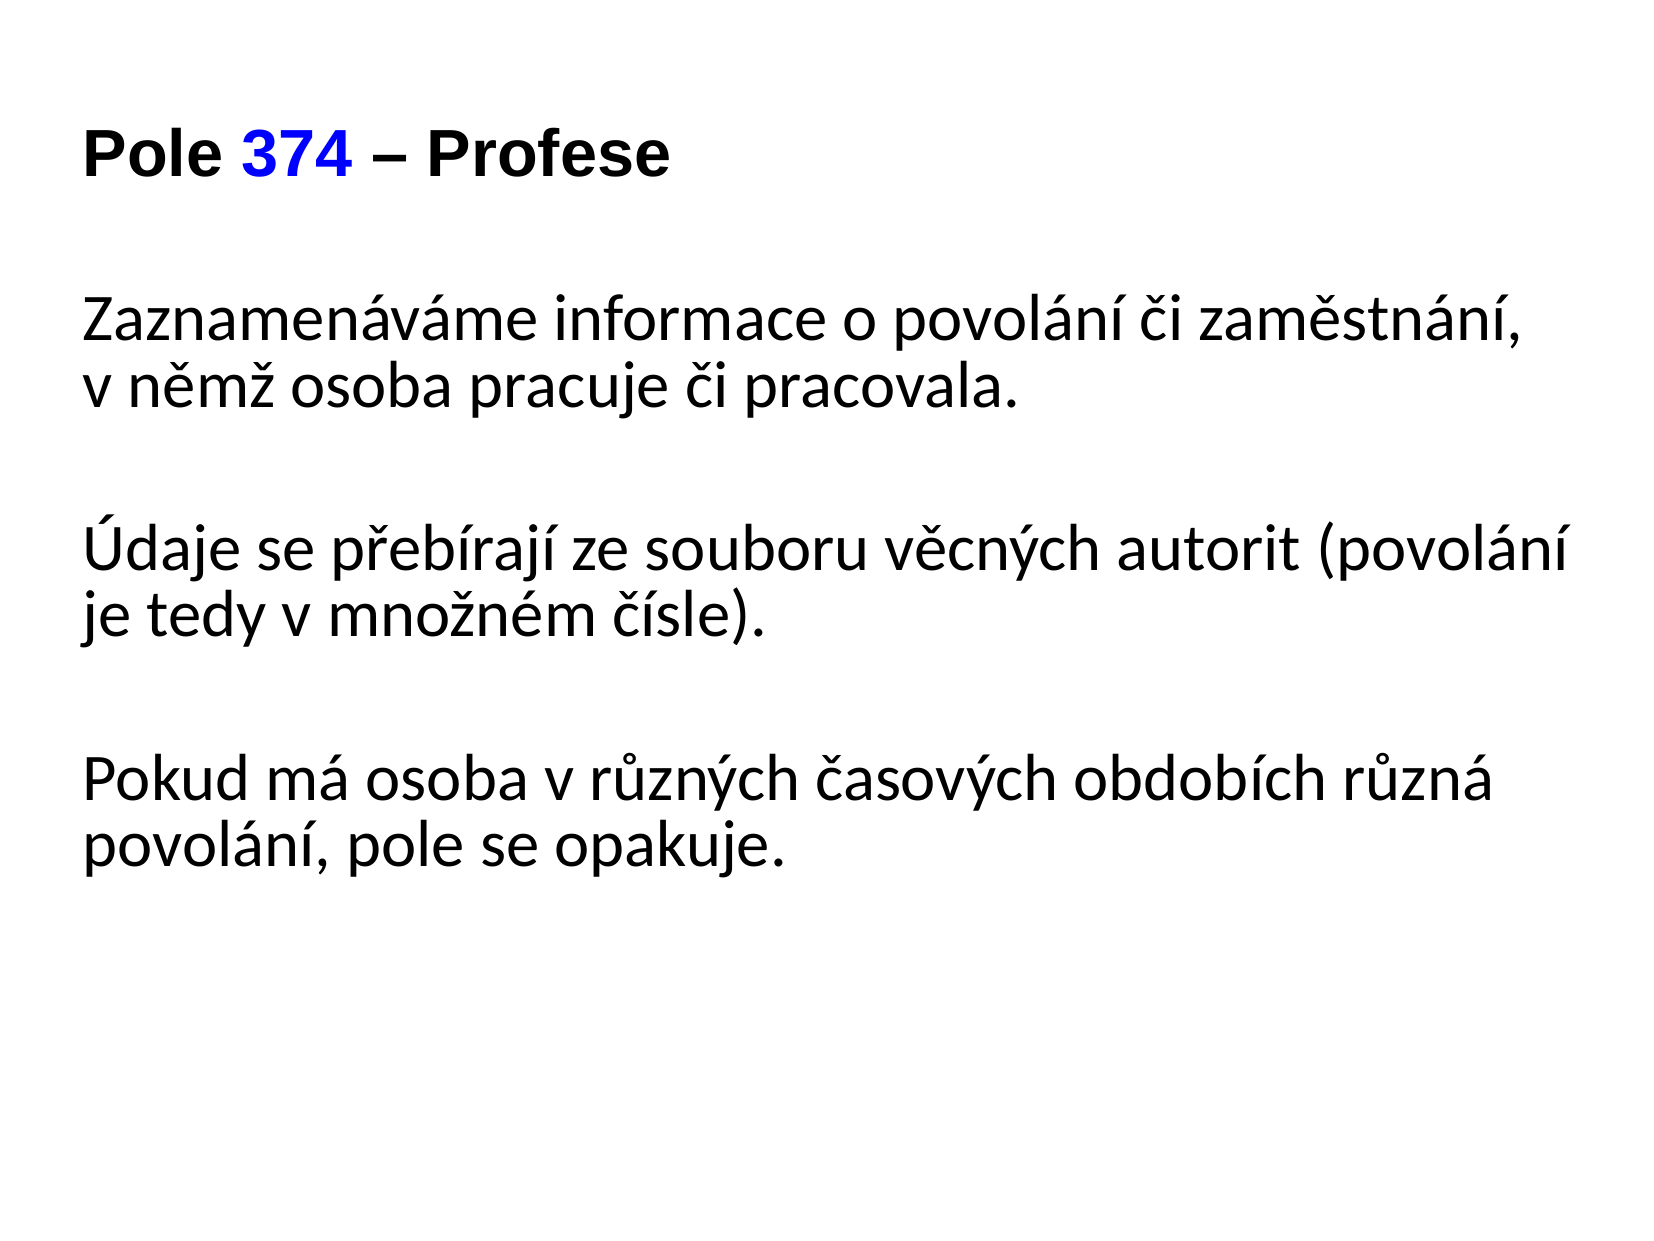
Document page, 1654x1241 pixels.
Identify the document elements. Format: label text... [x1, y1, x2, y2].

list Zaznamenáváme informace o povolání či zaměstnání, v němž osoba pracuje či pracovala. Údaje se přebírají ze souboru věcných autorit (povolání je tedy v množném čísle). Pokud má osoba v různých časových obdobích různá povolání, pole se opakuje. [82, 290, 1571, 1010]
title Pole 374 – Profese [82, 49, 1571, 257]
